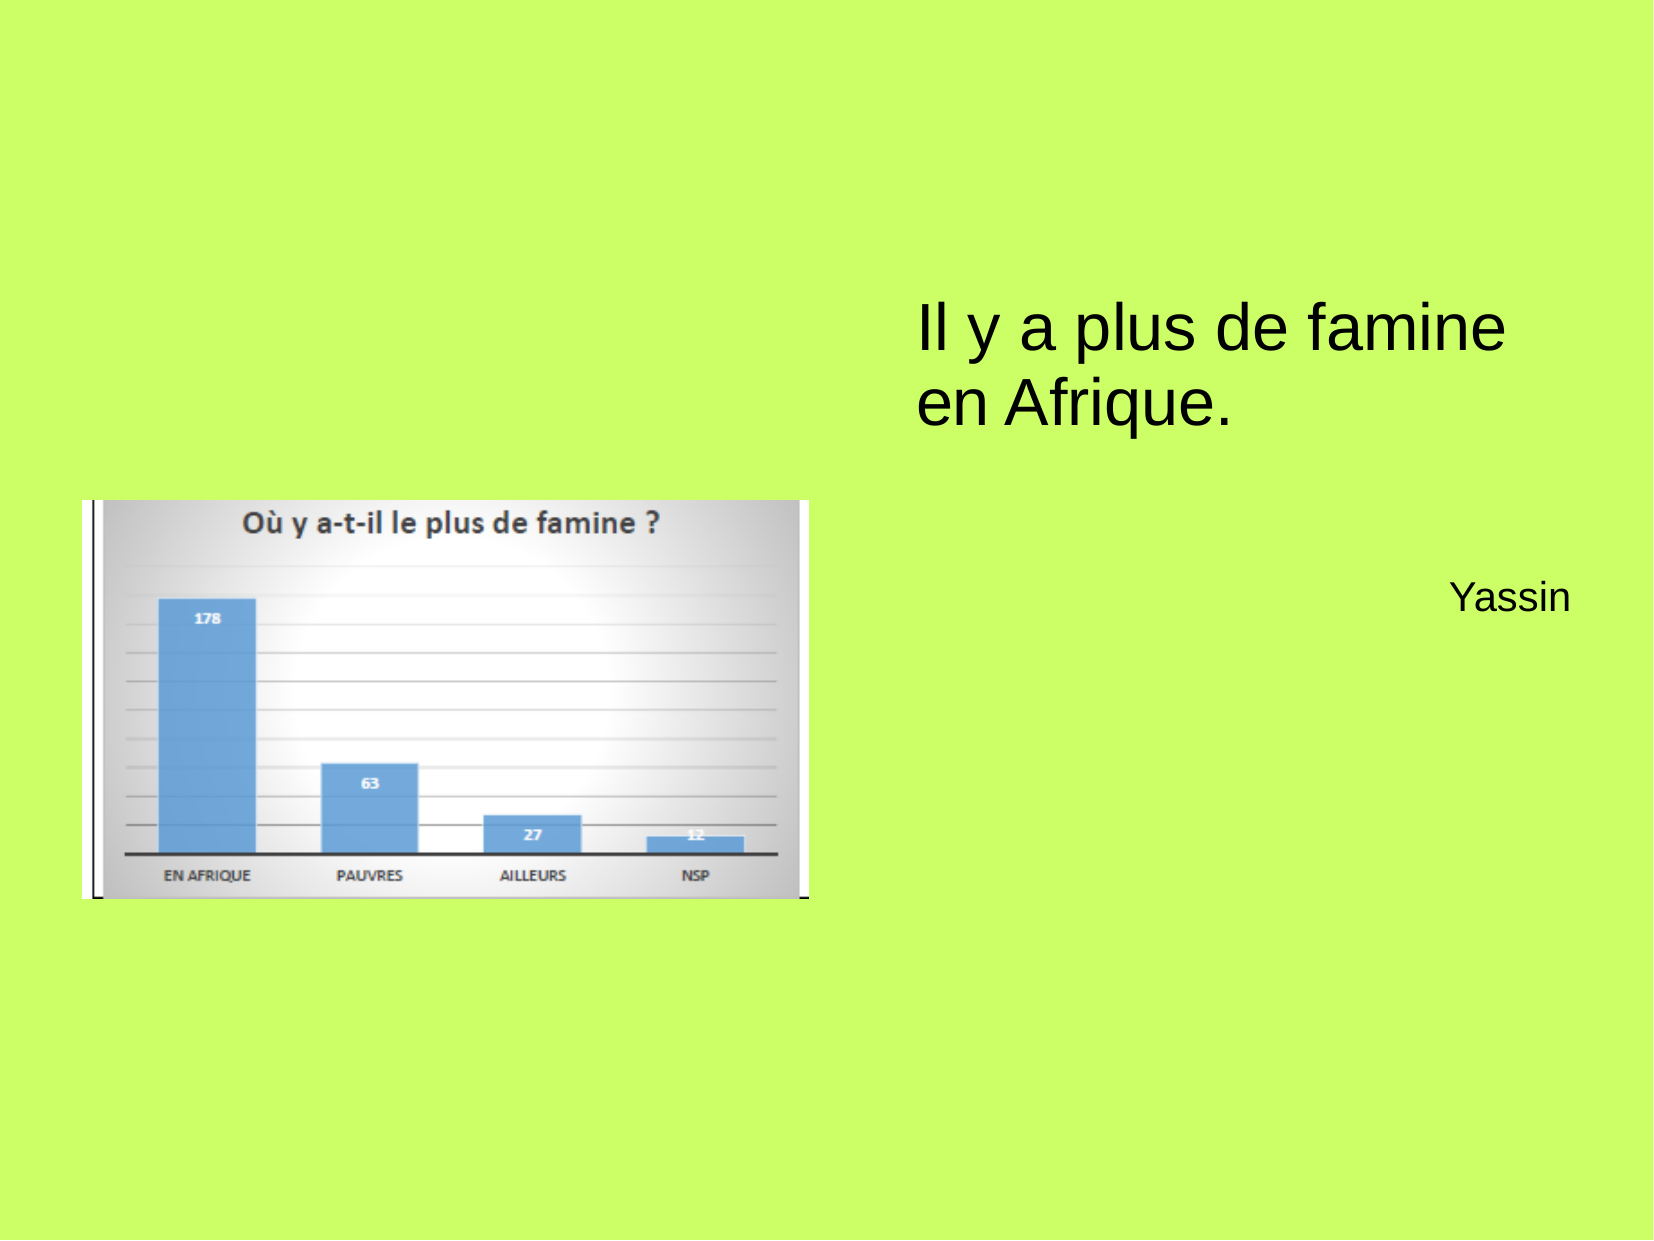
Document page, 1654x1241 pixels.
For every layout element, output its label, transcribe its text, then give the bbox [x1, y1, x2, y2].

picture [82, 500, 809, 899]
list Il y a plus de famine en Afrique. Yassin [845, 290, 1572, 1109]
